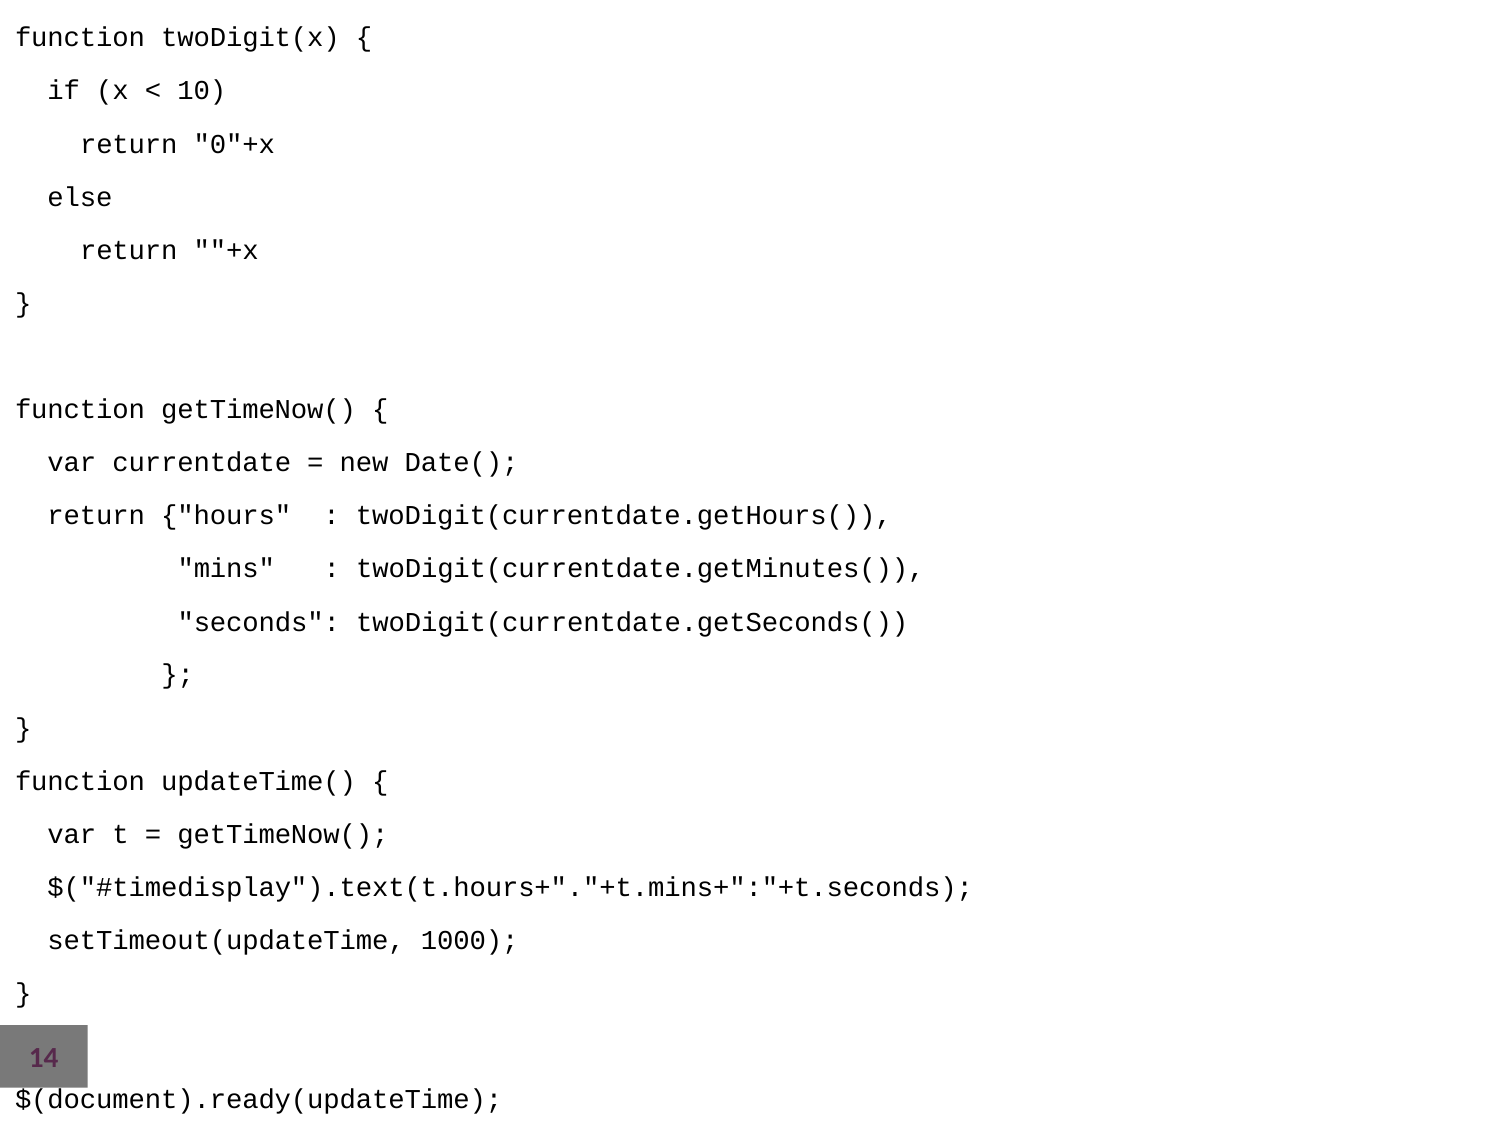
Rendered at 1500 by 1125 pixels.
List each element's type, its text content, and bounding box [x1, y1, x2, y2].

text_box [0, 1025, 88, 1088]
list function twoDigit(x) { if (x < 10) return "0"+x else return ""+x } function getTimeNow() { var currentdate = new Date(); return {"hours" : twoDigit(currentdate.getHours()), "mins" : twoDigit(currentdate.getMinutes()), "seconds": twoDigit(currentdate.getSeconds()) }; } function updateTime() { var t = getTimeNow(); $("#timedisplay").text(t.hours+"."+t.mins+":"+t.seconds); setTimeout(updateTime, 1000); } $(document).ready(updateTime); [0, 19, 1500, 1125]
